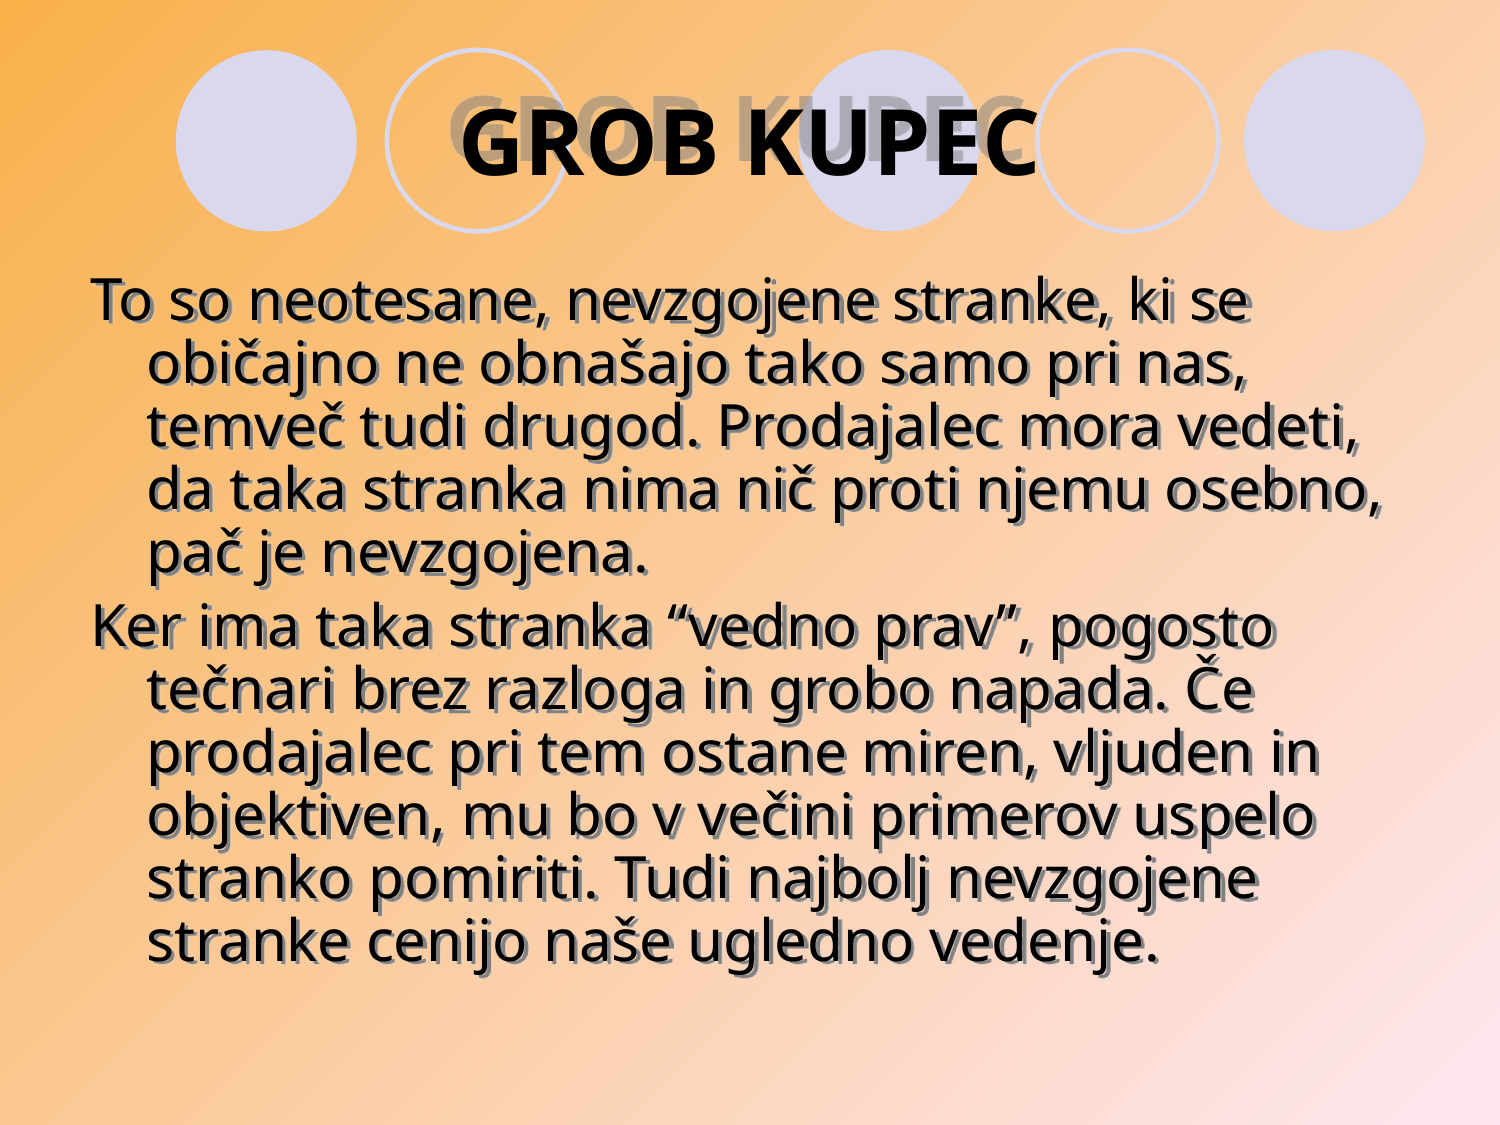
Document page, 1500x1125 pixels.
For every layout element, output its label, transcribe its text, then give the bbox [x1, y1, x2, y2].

list To so neotesane, nevzgojene stranke, ki se običajno ne obnašajo tako samo pri nas, temveč tudi drugod. Prodajalec mora vedeti, da taka stranka nima nič proti njemu osebno, pač je nevzgojena. Ker ima taka stranka “vedno prav”, pogosto tečnari brez razloga in grobo napada. Če prodajalec pri tem ostane miren, vljuden in objektiven, mu bo v večini primerov uspelo stranko pomiriti. Tudi najbolj nevzgojene stranke cenijo naše ugledno vedenje. [75, 262, 1425, 1006]
title GROB KUPEC [75, 45, 1425, 233]
